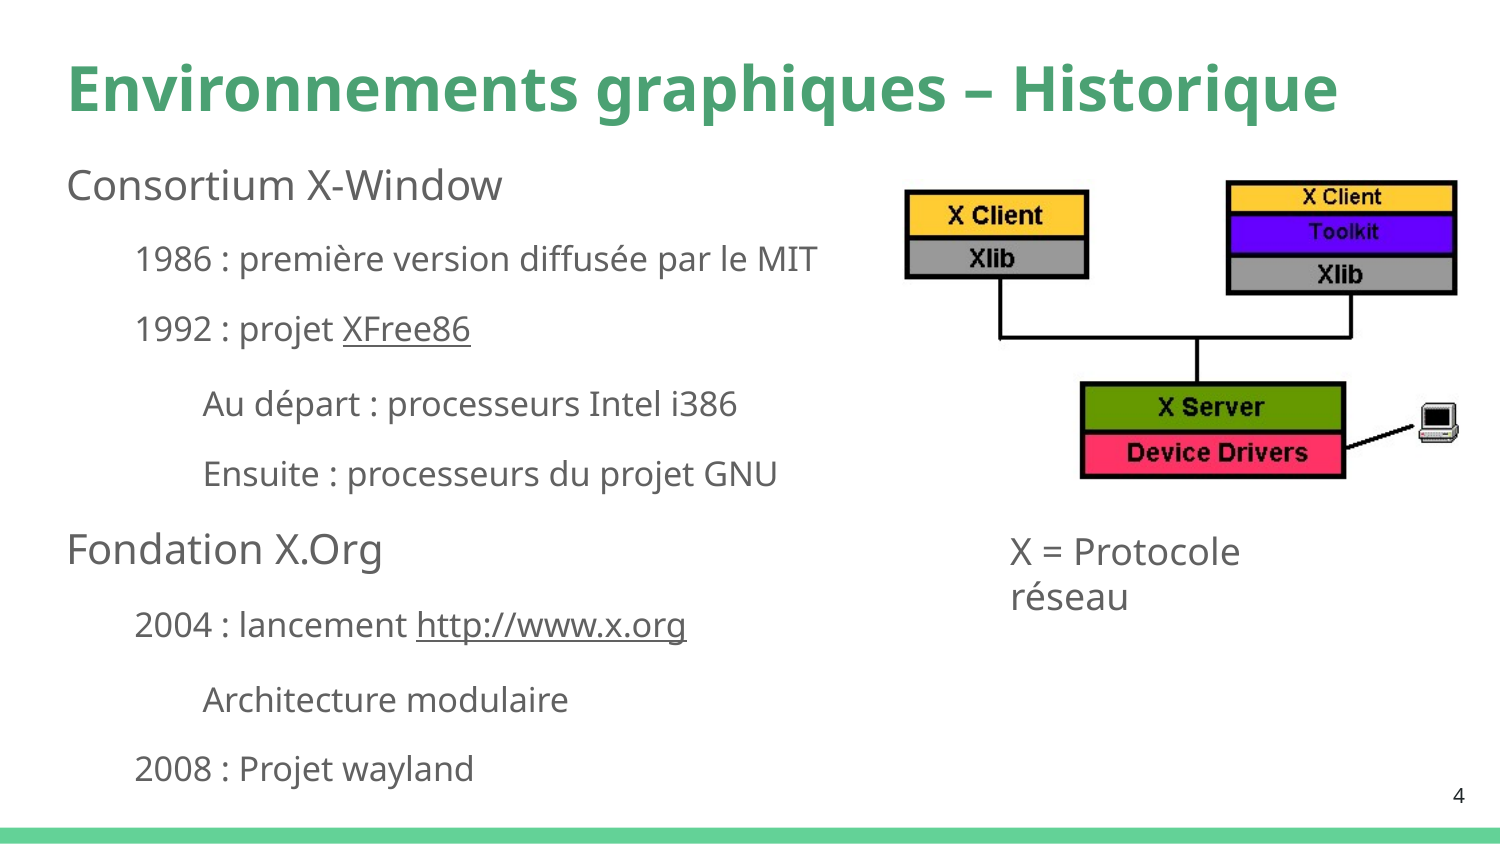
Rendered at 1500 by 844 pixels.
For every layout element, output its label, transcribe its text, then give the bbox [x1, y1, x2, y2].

title Environnements graphiques – Historique [51, 23, 1449, 117]
text_box X = Protocole réseau [995, 512, 1374, 634]
slide_number <numéro> [1389, 764, 1480, 830]
picture [902, 179, 1467, 498]
list Consortium X-Window 1986 : première version diffusée par le MIT 1992 : projet XFree86 Au départ : processeurs Intel i386 Ensuite : processeurs du projet GNU Fondation X.Org 2004 : lancement http://www.x.org Architecture modulaire 2008 : Projet wayland [51, 136, 1449, 811]
